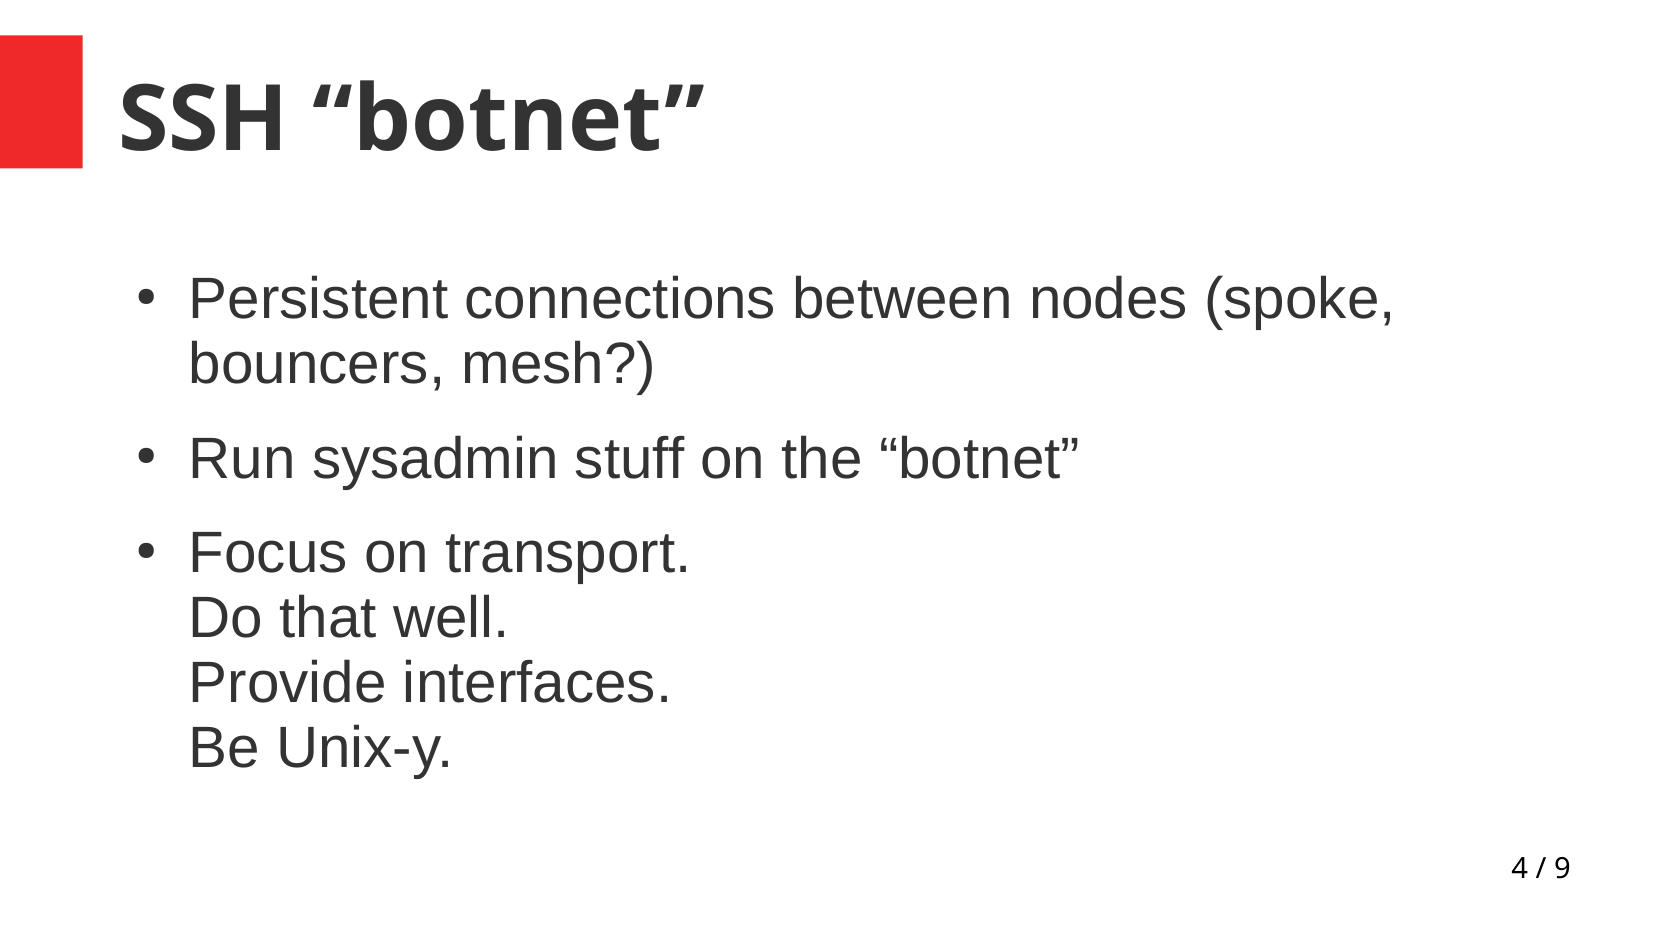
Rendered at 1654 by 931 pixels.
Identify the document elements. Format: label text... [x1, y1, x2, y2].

list Persistent connections between nodes (spoke, bouncers, mesh?) Run sysadmin stuff on the “botnet” Focus on transport. Do that well. Provide interfaces. Be Unix-y. [118, 265, 1536, 806]
title SSH “botnet” [118, 37, 1571, 193]
